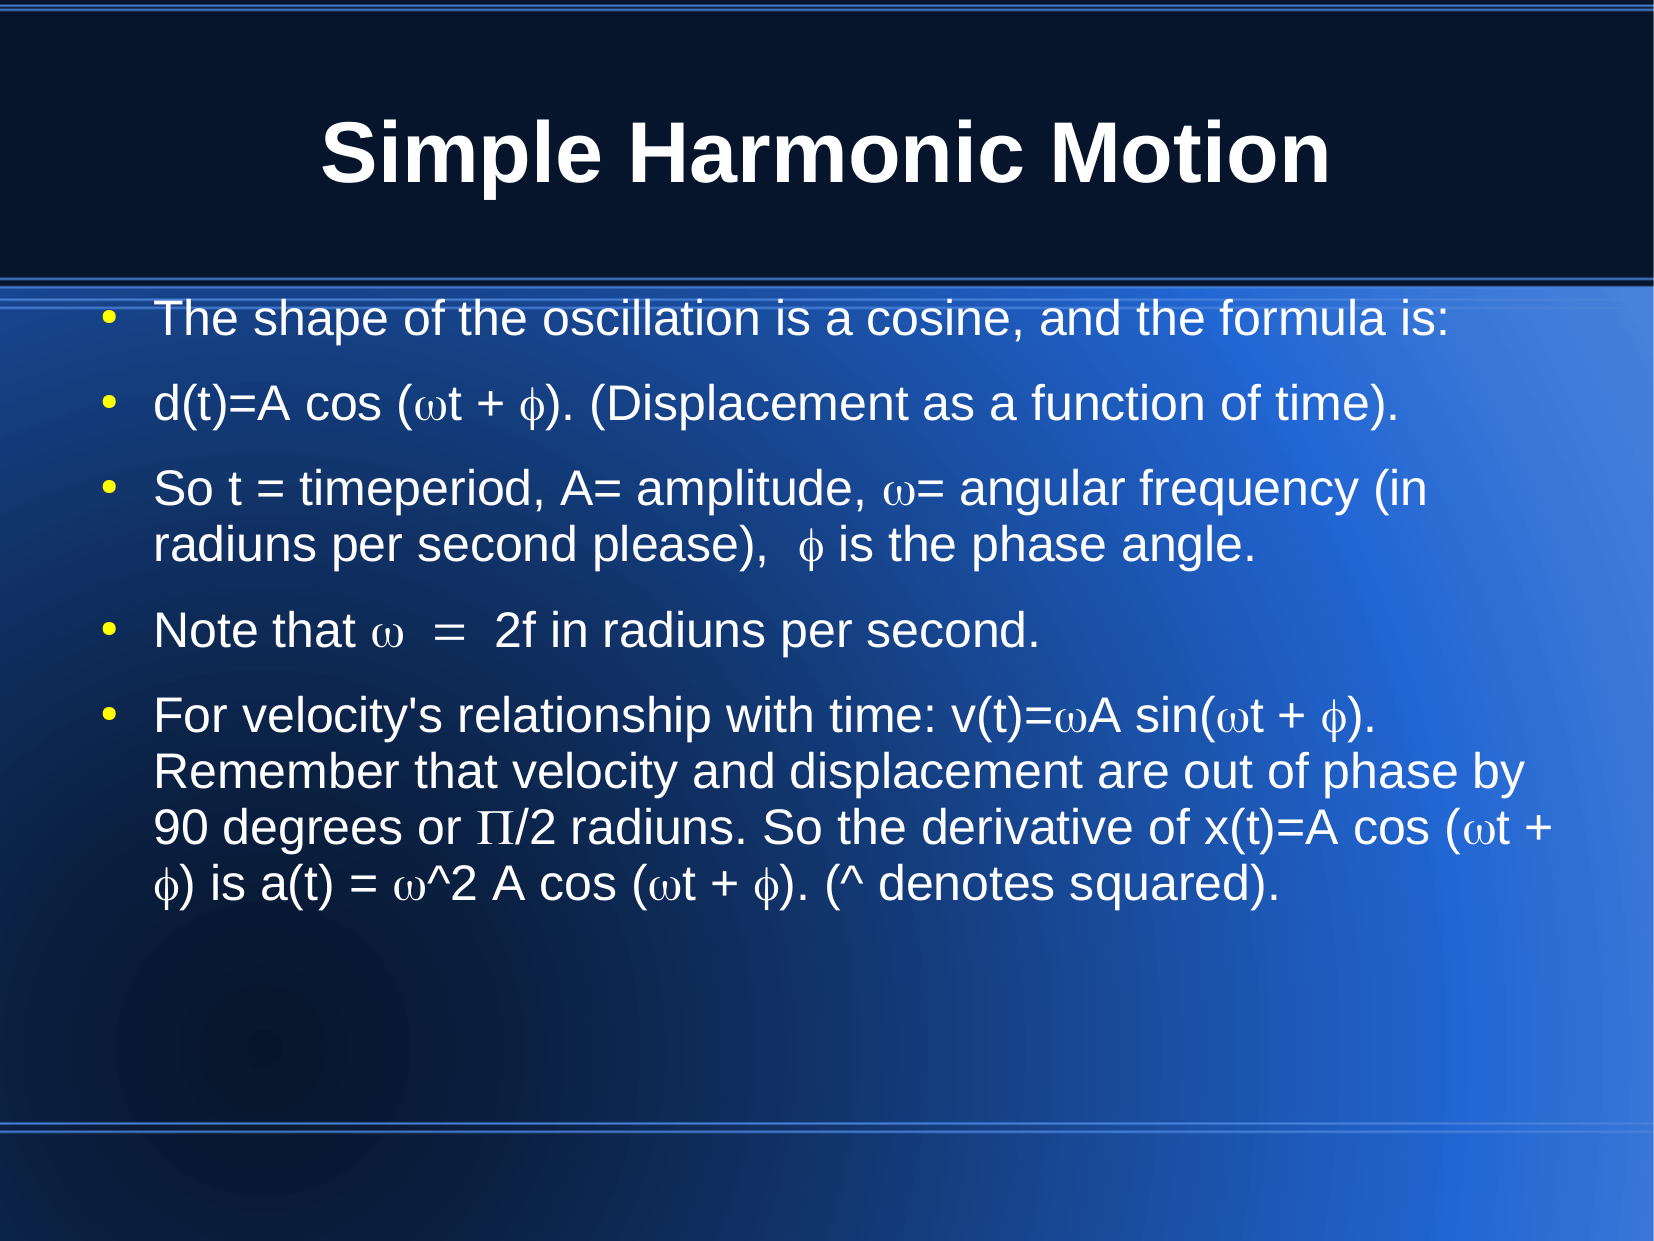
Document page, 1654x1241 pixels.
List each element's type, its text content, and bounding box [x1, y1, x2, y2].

picture [0, 0, 1654, 1241]
title Simple Harmonic Motion [82, 49, 1571, 257]
list The shape of the oscillation is a cosine, and the formula is: d(t)=A cos (wt + f). (Displacement as a function of time). So t = timeperiod, A= amplitude, w= angular frequency (in radiuns per second please), f is the phase angle. Note that w = 2f in radiuns per second. For velocity's relationship with time: v(t)=wA sin(wt + f). Remember that velocity and displacement are out of phase by 90 degrees or P/2 radiuns. So the derivative of x(t)=A cos (wt + f) is a(t) = w^2 A cos (wt + f). (^ denotes squared). [82, 290, 1571, 1109]
